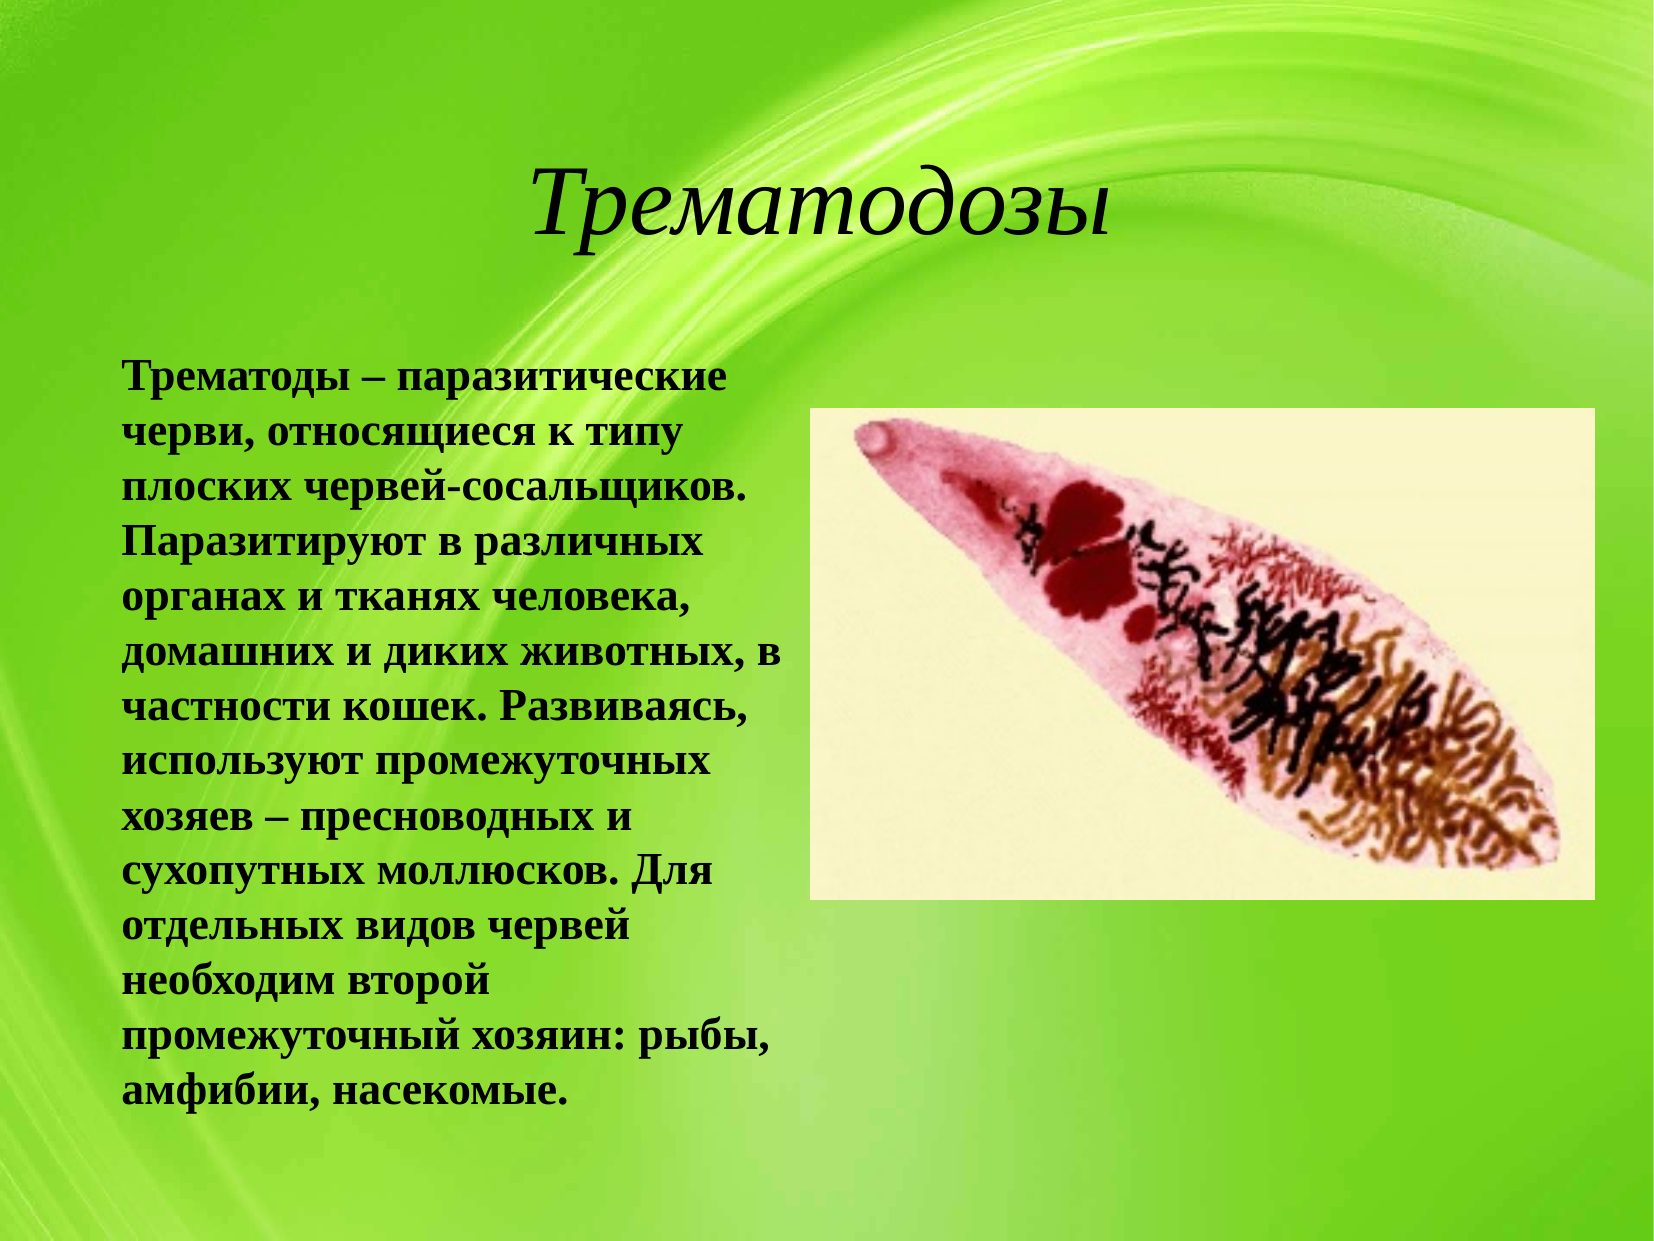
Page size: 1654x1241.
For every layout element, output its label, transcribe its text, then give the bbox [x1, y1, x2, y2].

list Трематоды – паразитические черви, относящиеся к типу плоских червей-сосальщиков. Паразитируют в различных органах и тканях человека, домашних и диких животных, в частности кошек. Развиваясь, используют промежуточных хозяев – пресноводных и сухопутных моллюсков. Для отдельных видов червей необходим второй промежуточный хозяин: рыбы, амфибии, насекомые. [121, 344, 811, 1127]
title Трематодозы [121, 91, 1534, 299]
picture [810, 408, 1595, 901]
